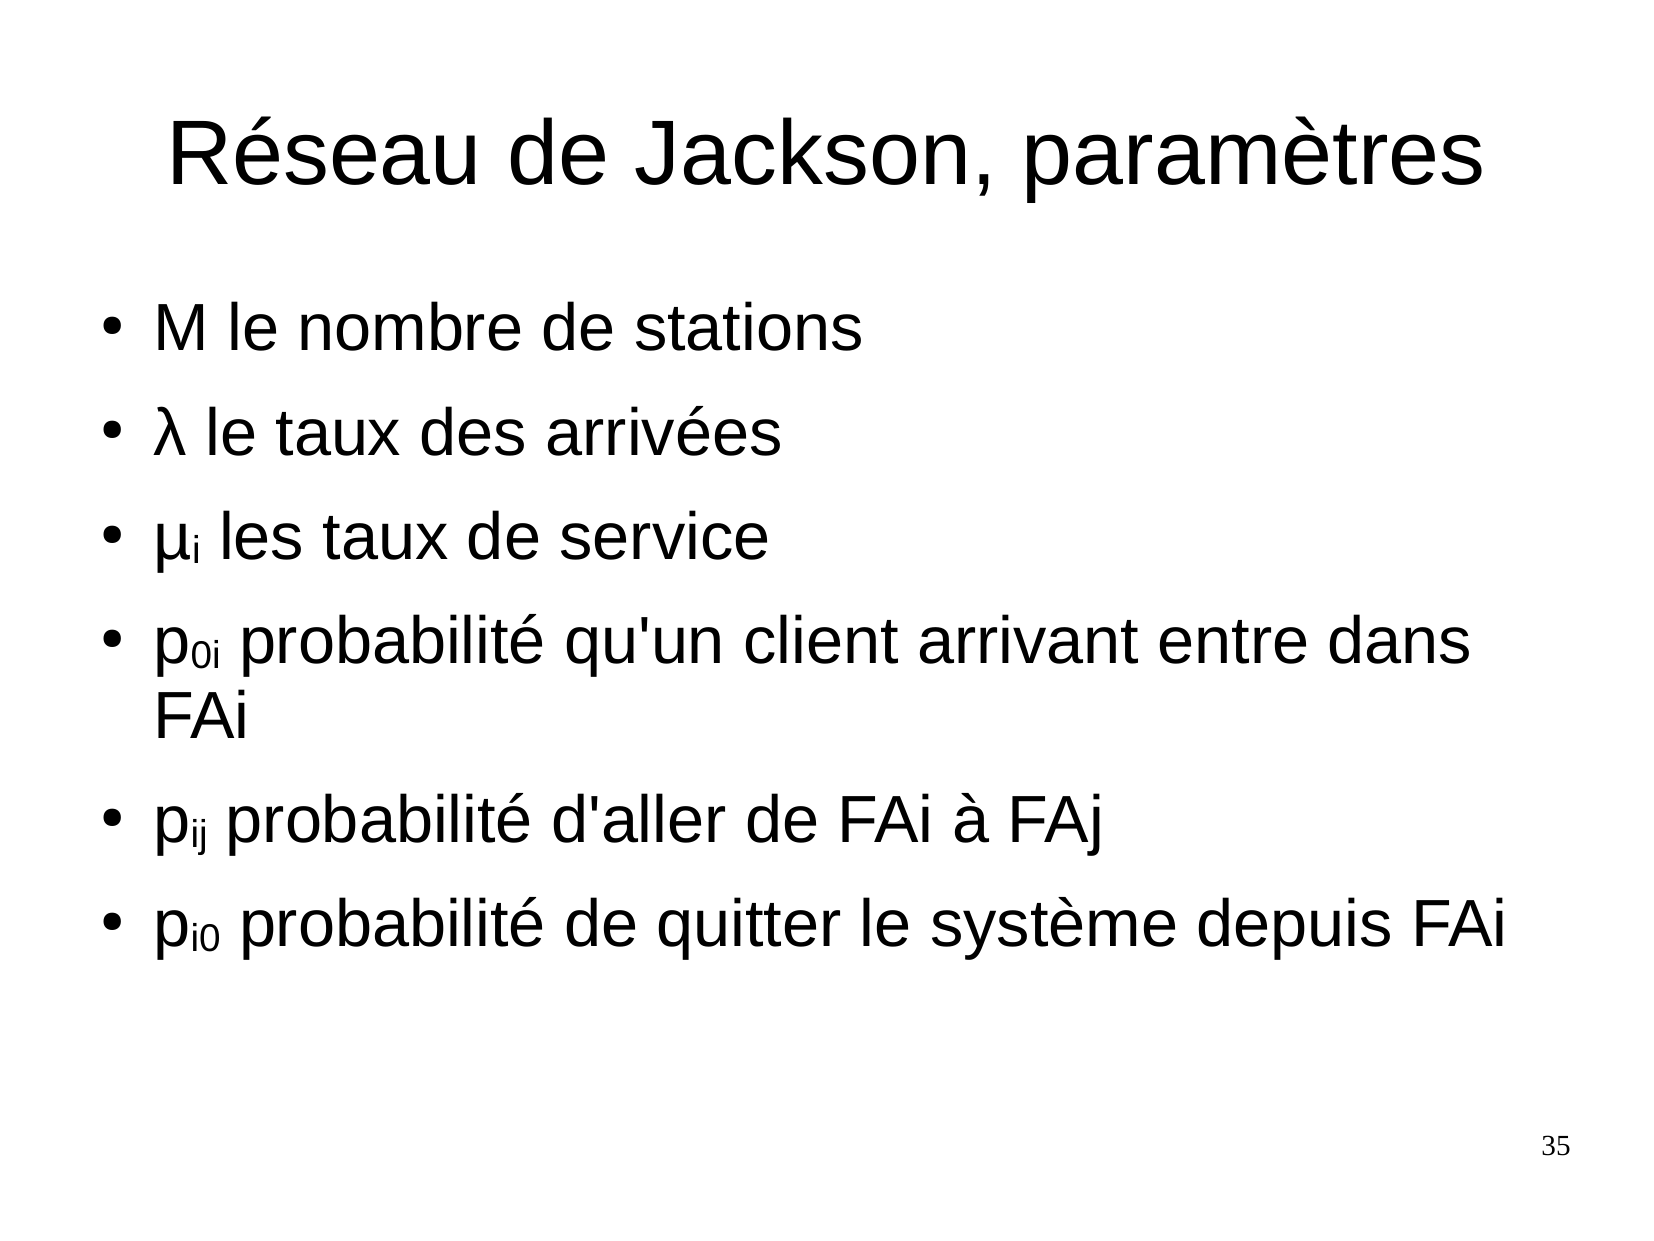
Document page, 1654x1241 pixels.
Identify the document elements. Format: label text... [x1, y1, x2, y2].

list M le nombre de stations λ le taux des arrivées µi les taux de service p0i probabilité qu'un client arrivant entre dans FAi pij probabilité d'aller de FAi à FAj pi0 probabilité de quitter le système depuis FAi [82, 290, 1571, 1094]
title Réseau de Jackson, paramètres [82, 56, 1571, 250]
